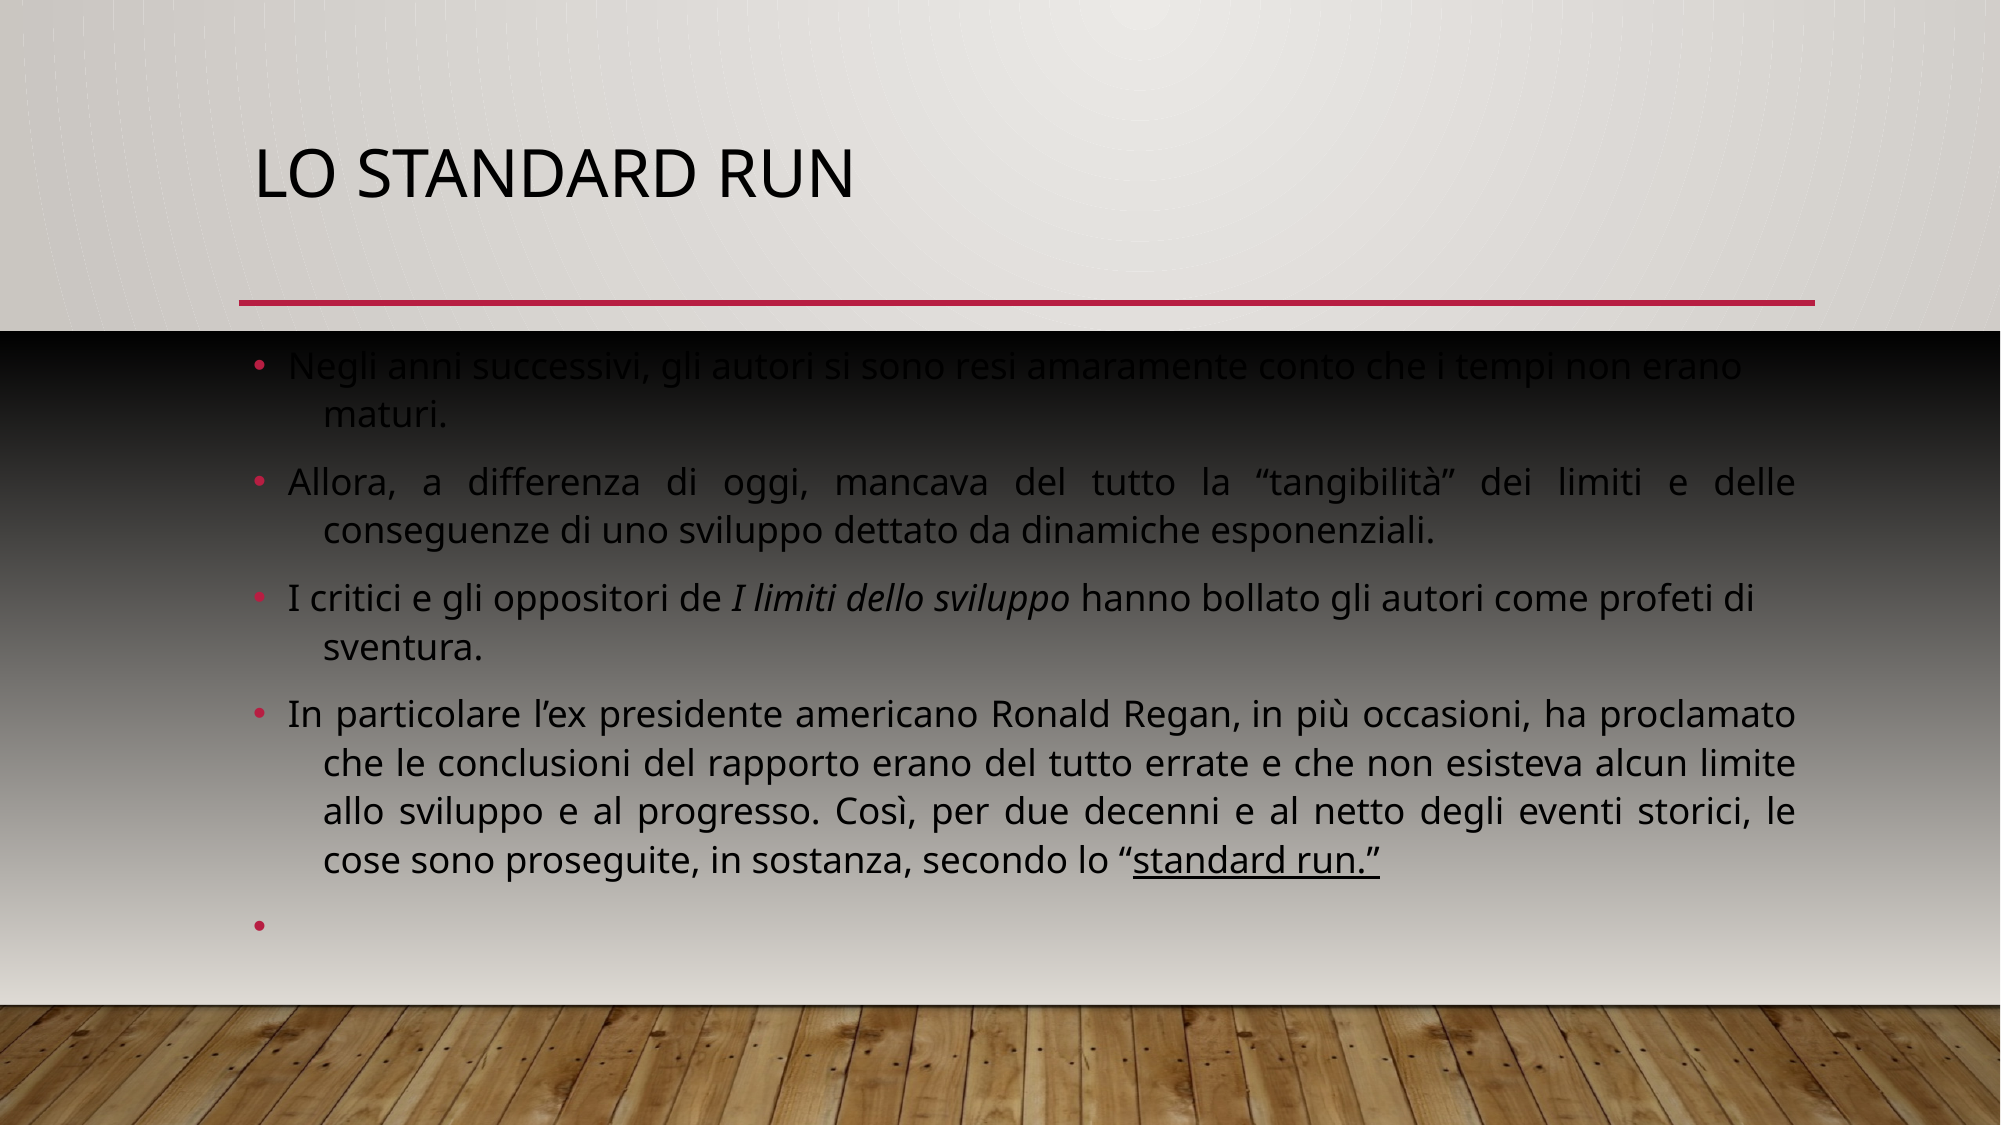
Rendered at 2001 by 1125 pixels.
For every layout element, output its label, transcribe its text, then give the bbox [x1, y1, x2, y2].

title Lo standard run [238, 131, 1814, 305]
list Negli anni successivi, gli autori si sono resi amaramente conto che i tempi non erano maturi. Allora, a differenza di oggi, mancava del tutto la “tangibilità” dei limiti e delle conseguenze di uno sviluppo dettato da dinamiche esponenziali. I critici e gli oppositori de I limiti dello sviluppo hanno bollato gli autori come profeti di sventura. In particolare l’ex presidente americano Ronald Regan, in più occasioni, ha proclamato che le conclusioni del rapporto erano del tutto errate e che non esisteva alcun limite allo sviluppo e al progresso. Così, per due decenni e al netto degli eventi storici, le cose sono proseguite, in sostanza, secondo lo “standard run.” [238, 330, 1814, 897]
